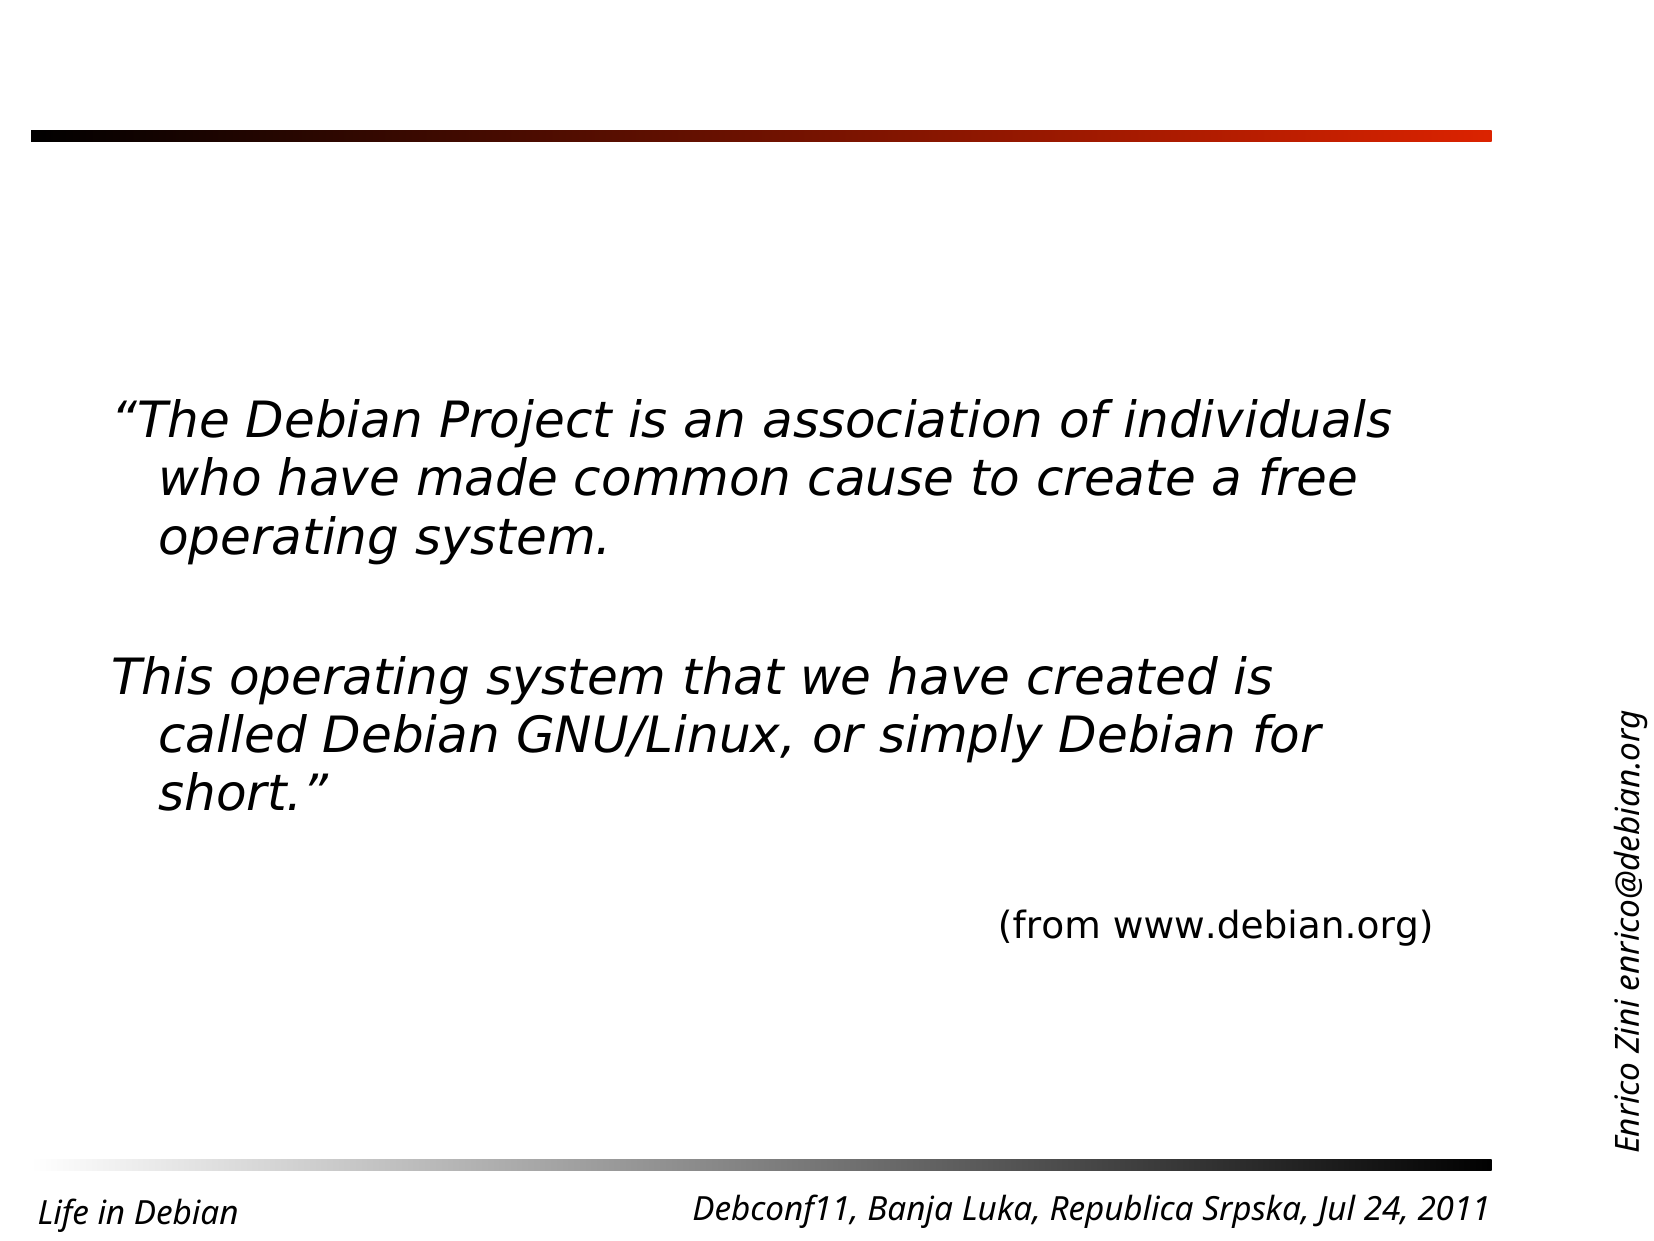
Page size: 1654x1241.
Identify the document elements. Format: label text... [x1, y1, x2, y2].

text_box “The Debian Project is an association of individuals who have made common cause to create a free operating system. This operating system that we have created is called Debian GNU/Linux, or simply Debian for short.” (from www.debian.org) [111, 391, 1434, 948]
